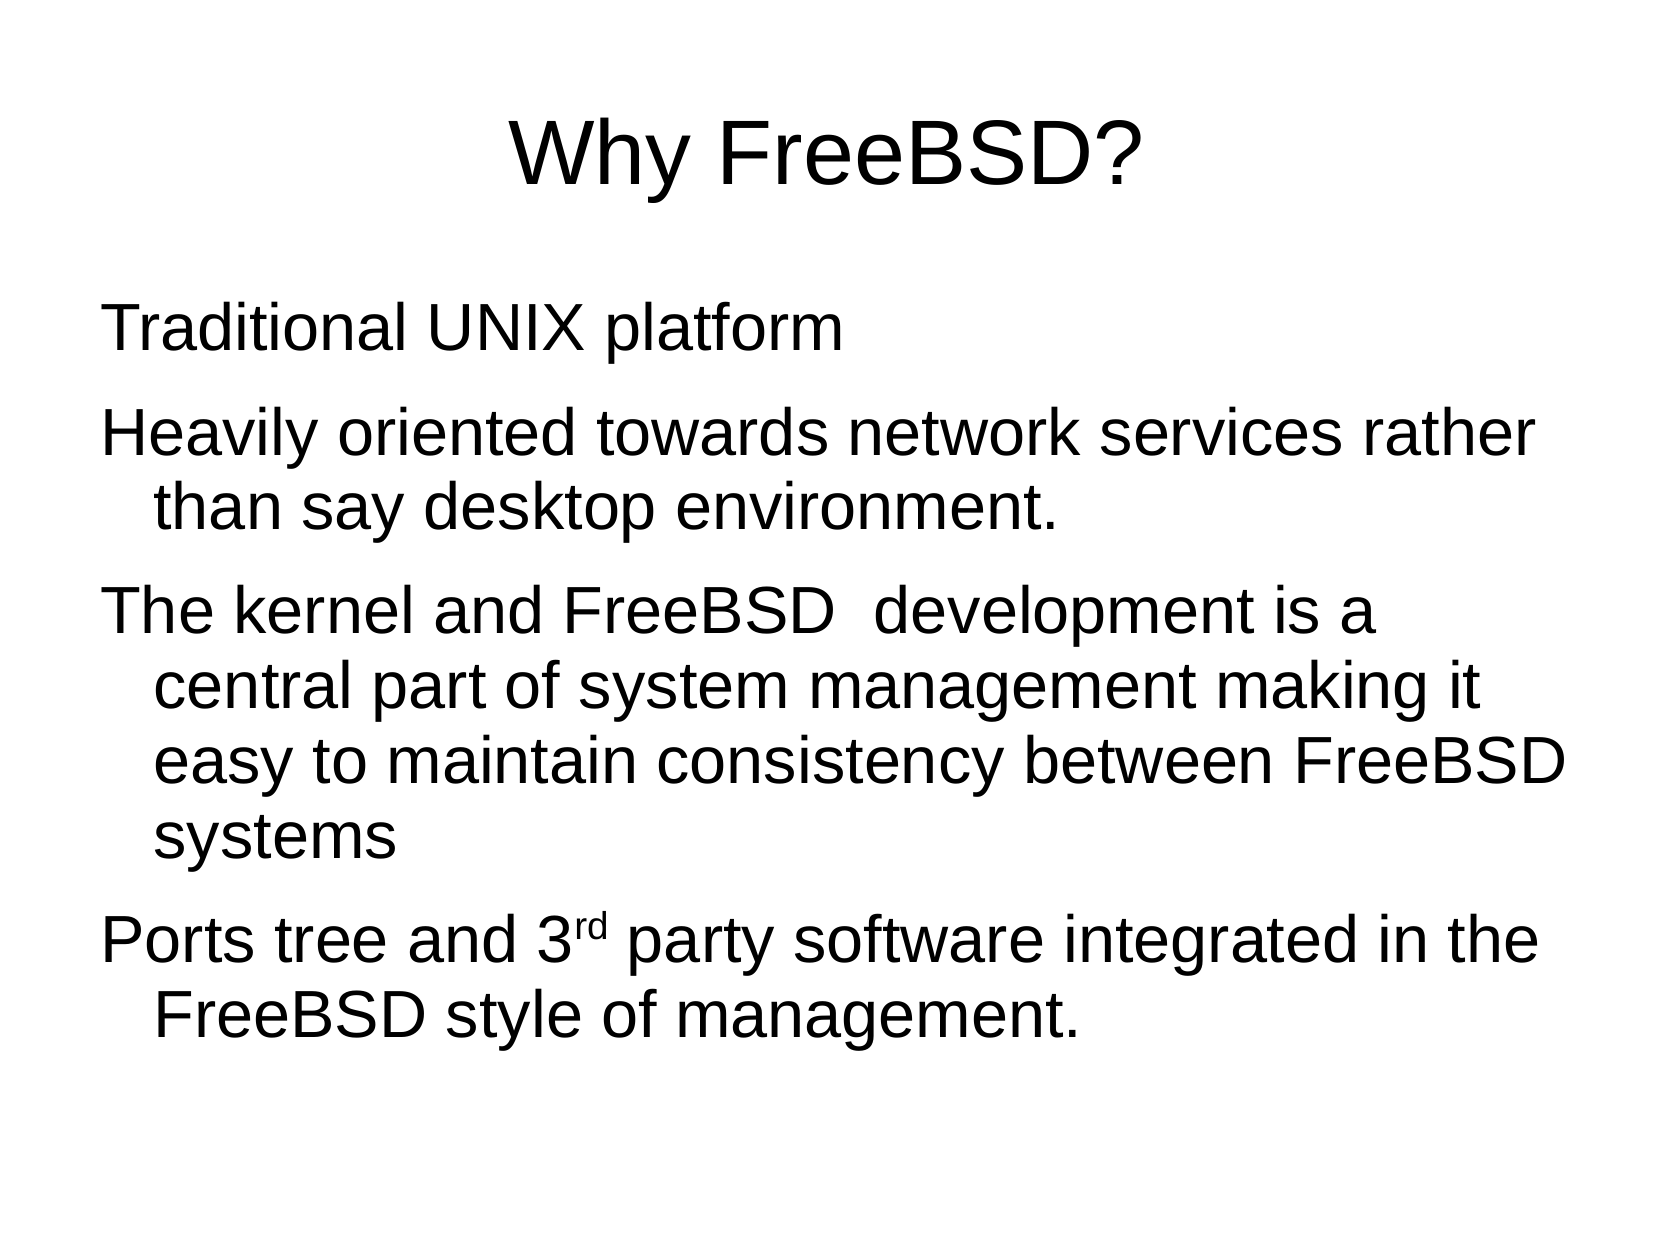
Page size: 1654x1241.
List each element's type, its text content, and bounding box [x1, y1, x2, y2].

list Traditional UNIX platform Heavily oriented towards network services rather than say desktop environment. The kernel and FreeBSD development is a central part of system management making it easy to maintain consistency between FreeBSD systems Ports tree and 3rd party software integrated in the FreeBSD style of management. [82, 290, 1571, 1094]
title Why FreeBSD? [82, 49, 1571, 257]
